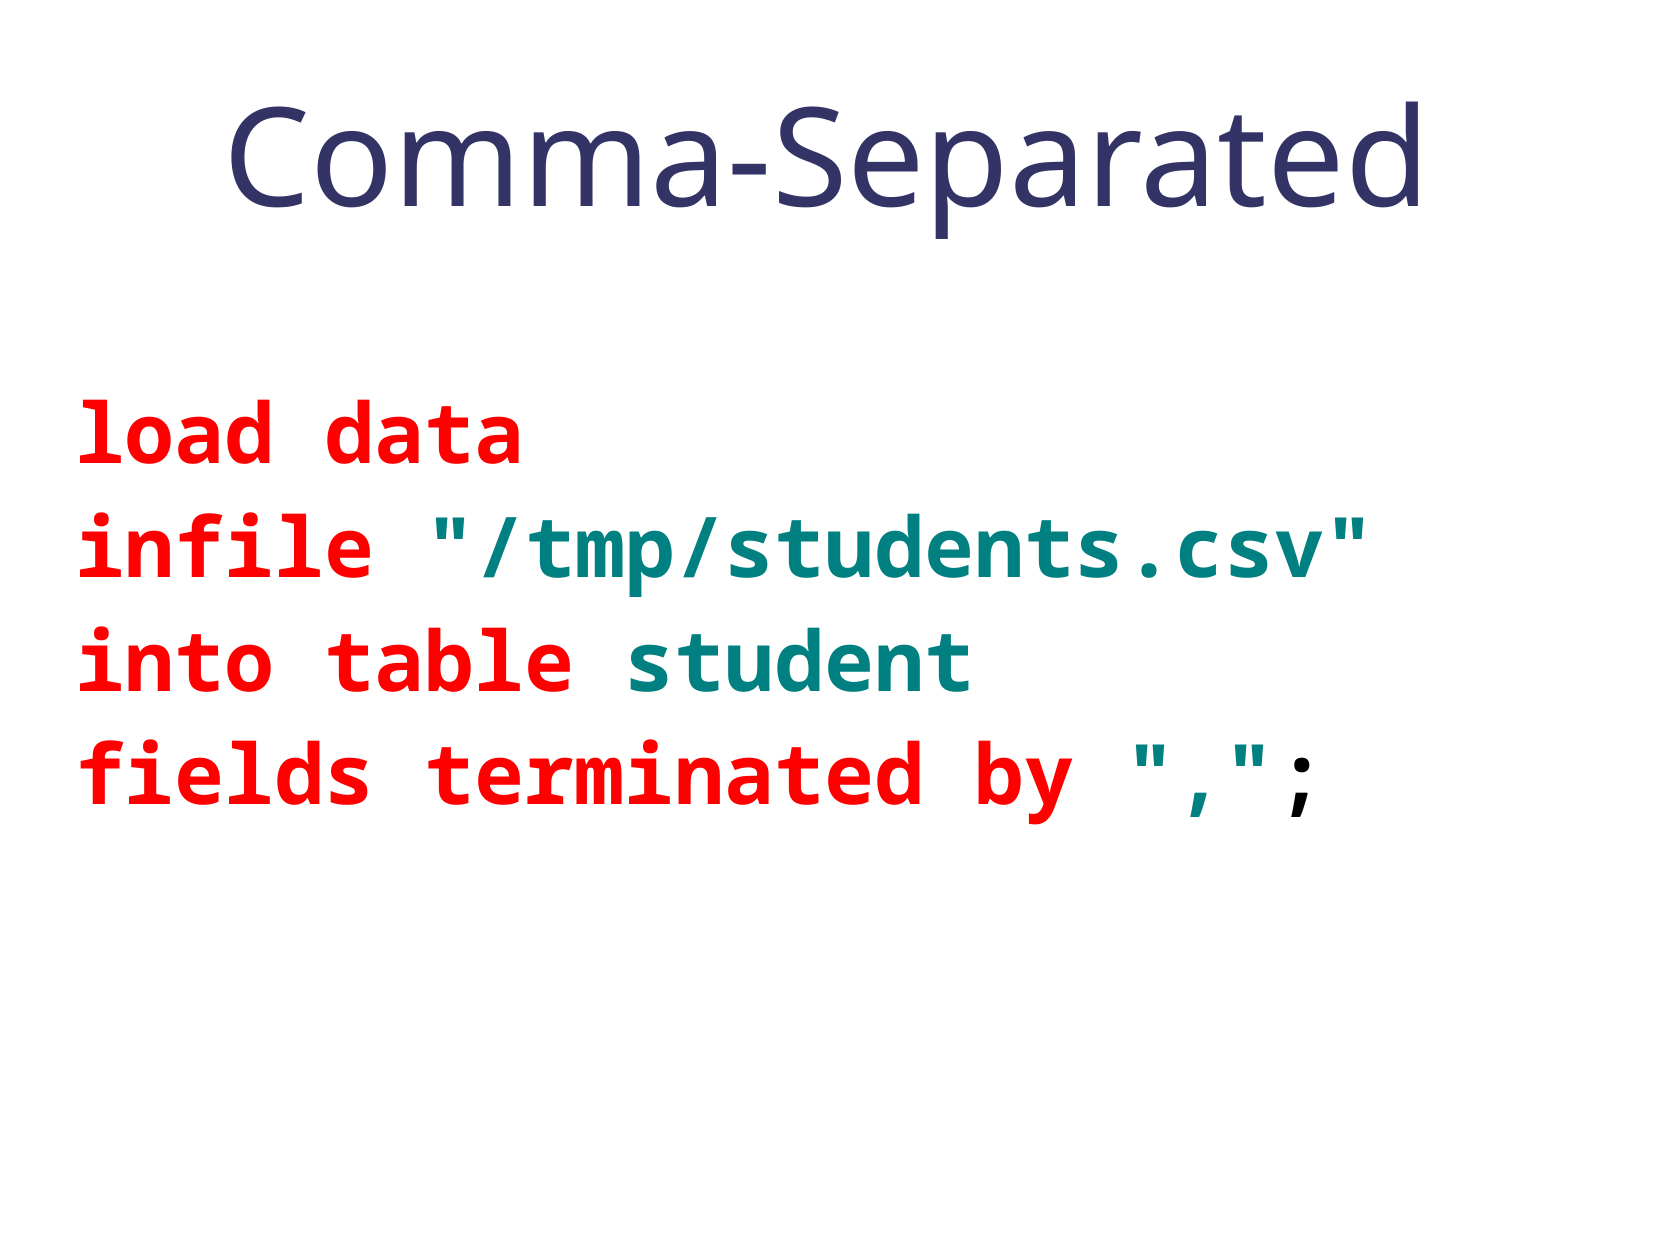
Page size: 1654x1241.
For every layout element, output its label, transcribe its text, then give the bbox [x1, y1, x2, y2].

text_box load data infile "/tmp/students.csv" into table student fields terminated by ","; [75, 375, 1654, 760]
title Comma-Separated [82, 56, 1571, 250]
